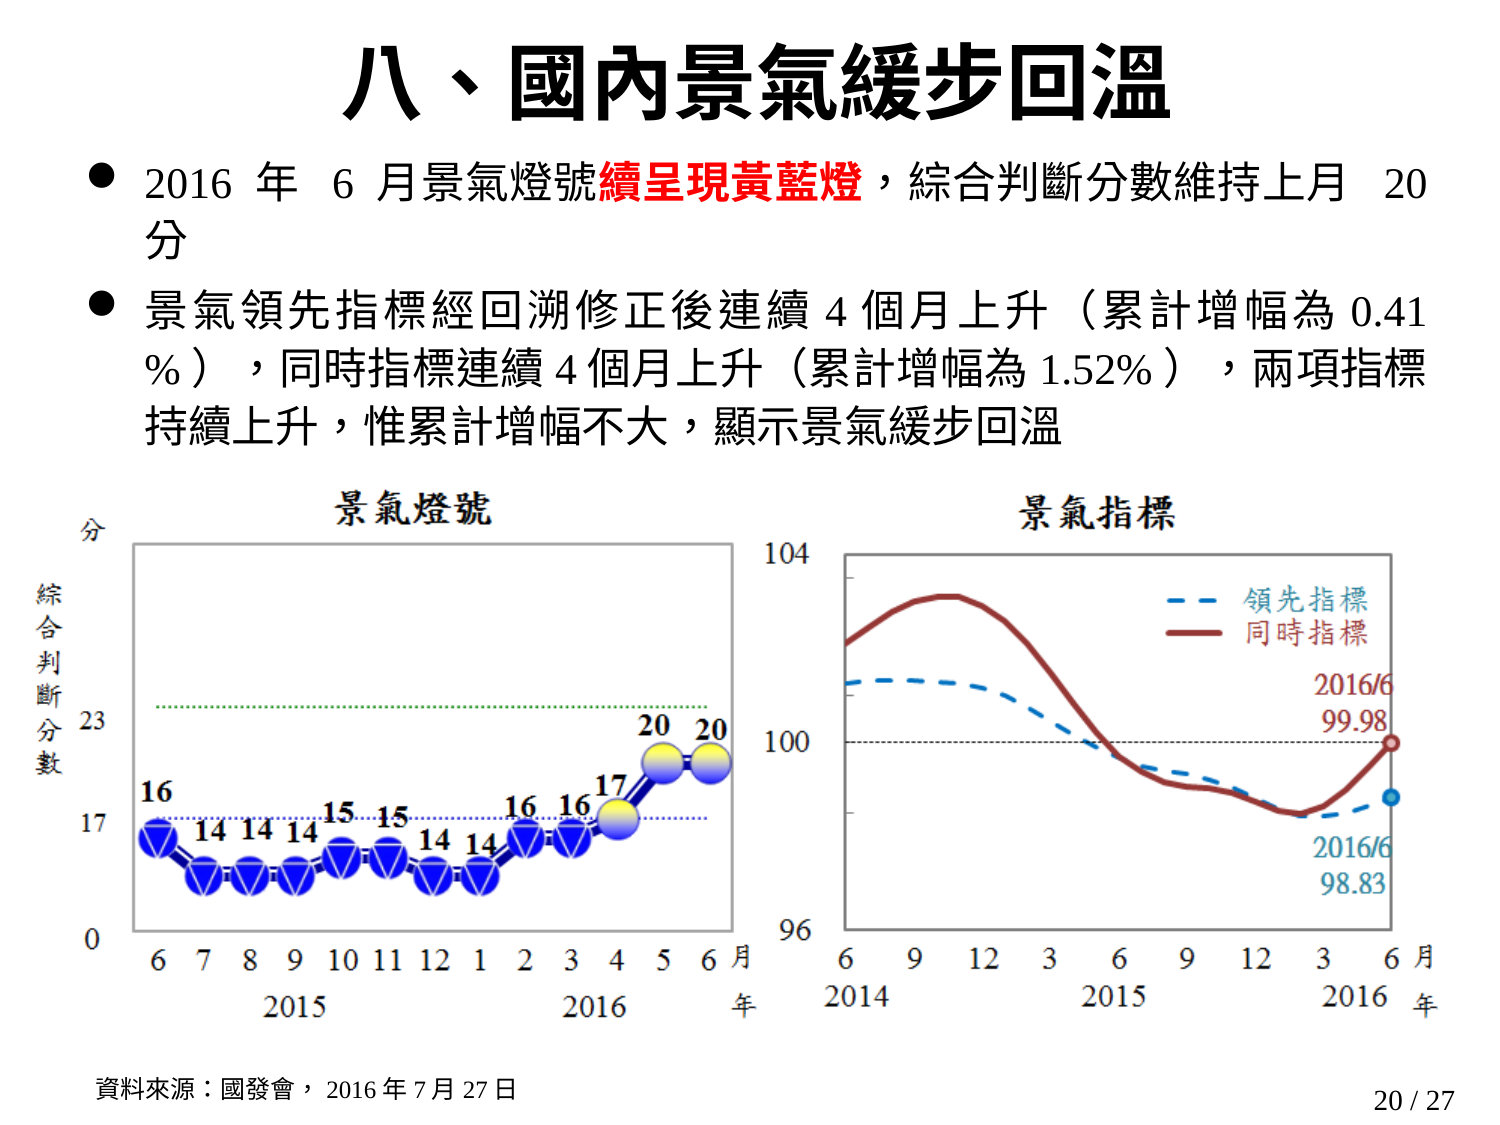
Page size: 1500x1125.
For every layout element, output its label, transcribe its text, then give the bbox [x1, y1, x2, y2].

title 八、國內景氣緩步回溫 [0, 34, 1500, 126]
text_box 資料來源：國發會，2016年7月27日 [80, 1064, 1450, 1110]
picture [24, 472, 1453, 1052]
text_box 2016 年 6 月景氣燈號續呈現黃藍燈，綜合判斷分數維持上月 20 分 景氣領先指標經回溯修正後連續4個月上升（累計增幅為0.41%），同時指標連續4個月上升（累計增幅為1.52%），兩項指標持續上升，惟累計增幅不大，顯示景氣緩步回溫 [47, 141, 1452, 386]
